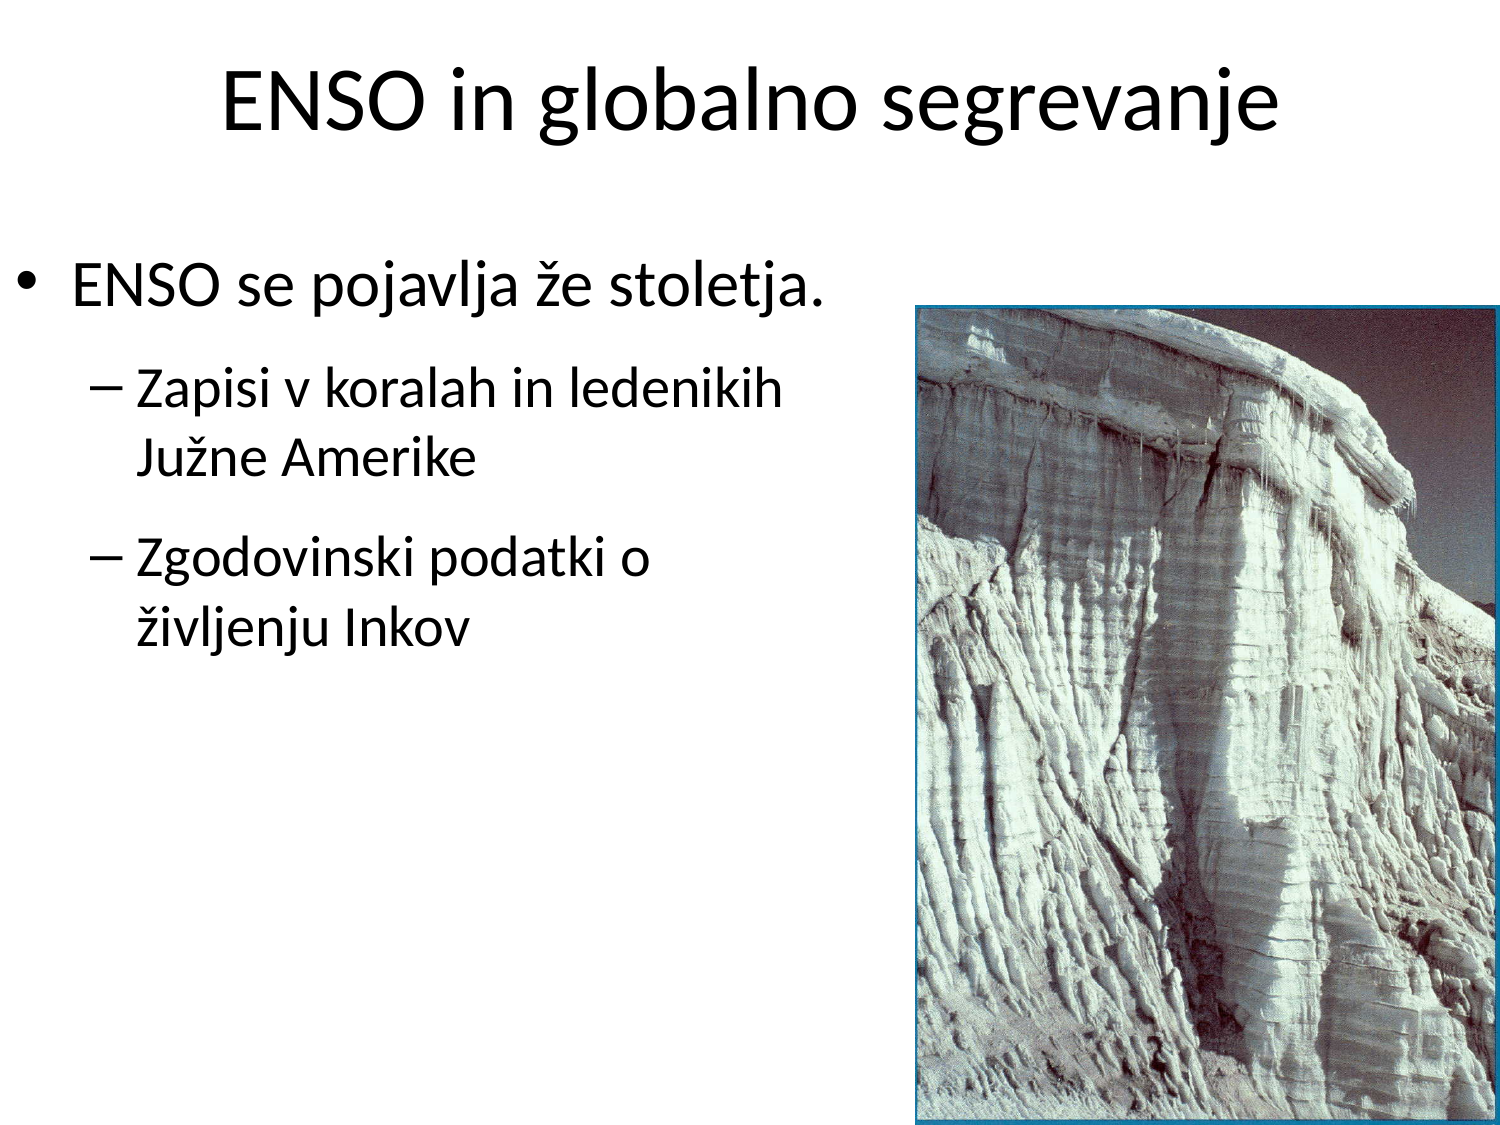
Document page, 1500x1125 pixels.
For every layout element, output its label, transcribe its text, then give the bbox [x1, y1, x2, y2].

list ENSO se pojavlja že stoletja. Zapisi v koralah in ledenikih Južne Amerike Zgodovinski podatki o življenju Inkov [0, 231, 869, 904]
title ENSO in globalno segrevanje [76, 0, 1427, 188]
picture [915, 305, 1498, 1125]
